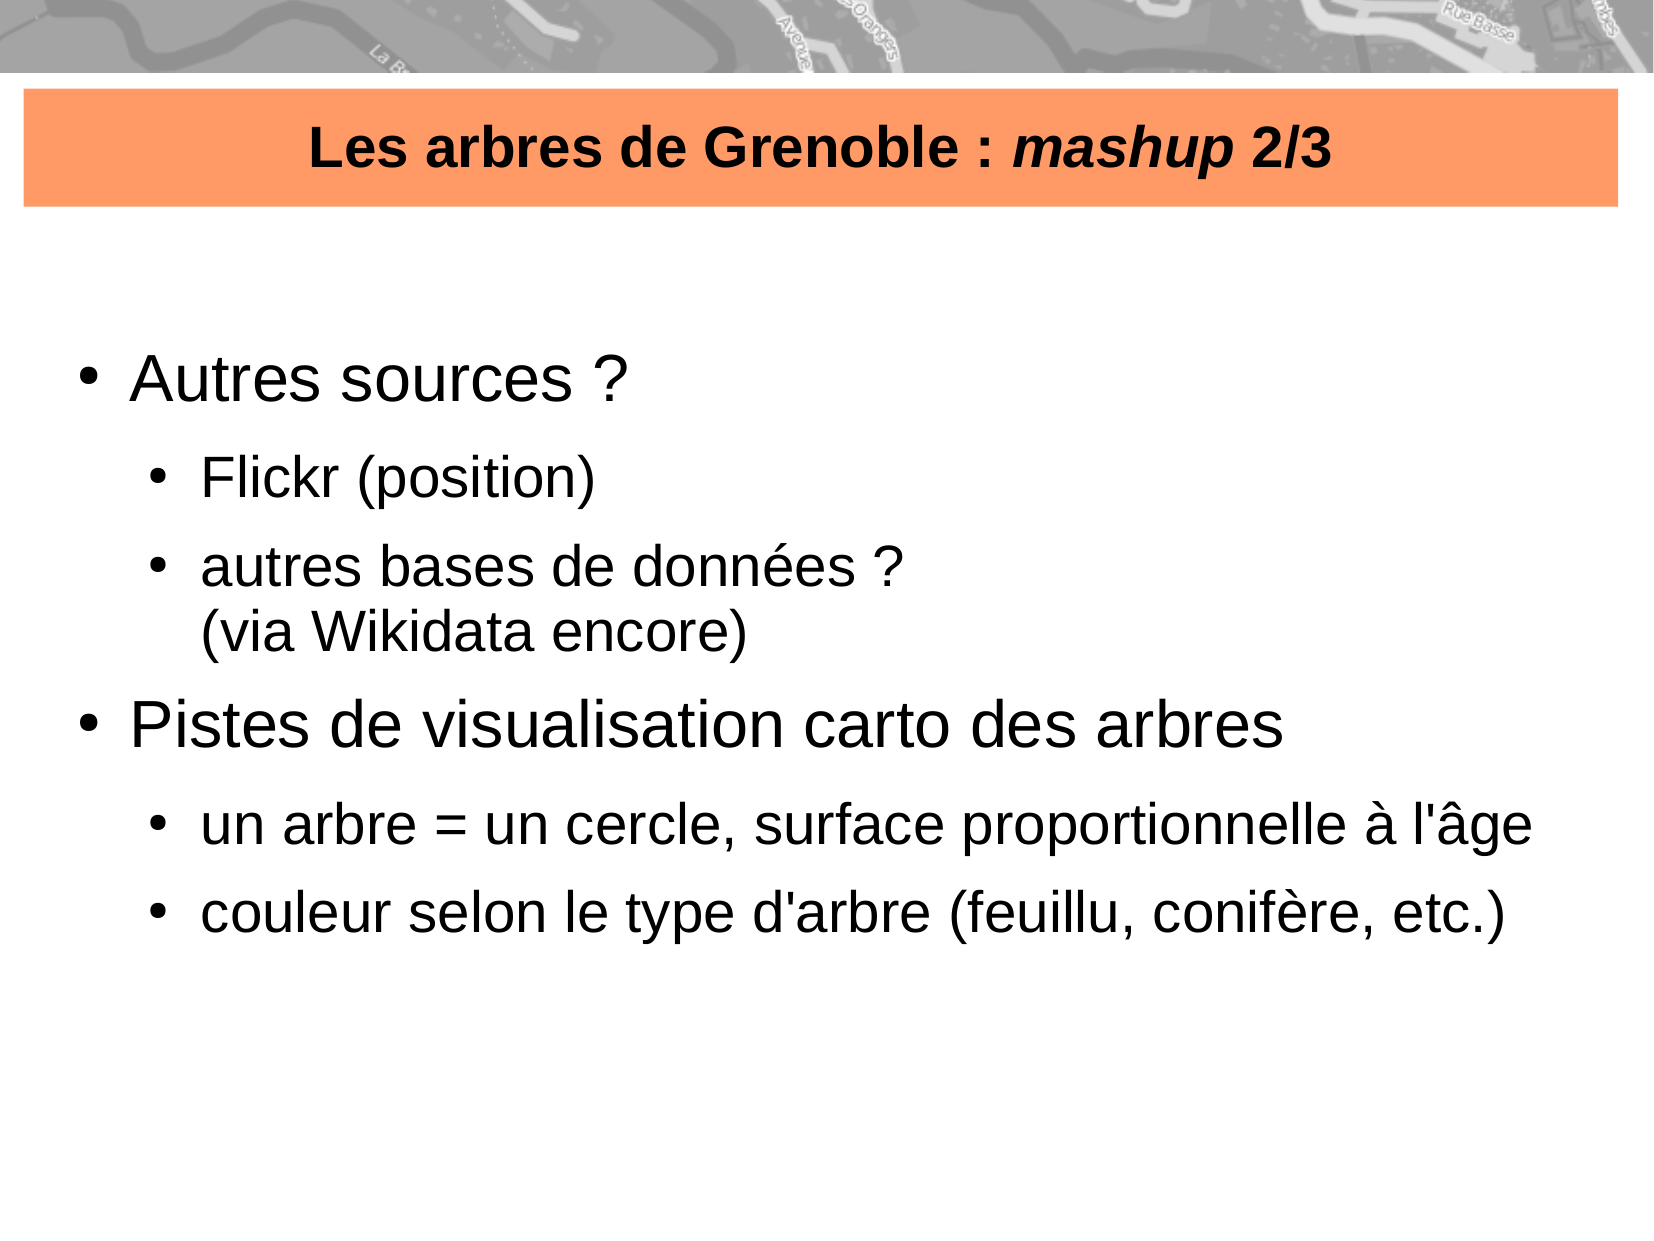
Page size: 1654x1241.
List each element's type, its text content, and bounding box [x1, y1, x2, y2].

table_header [826, 12, 1240, 77]
table_header [413, 12, 826, 77]
list Autres sources ? Flickr (position) autres bases de données ? (via Wikidata encore) Pistes de visualisation carto des arbres un arbre = un cercle, surface proportionnelle à l'âge couleur selon le type d'arbre (feuillu, conifère, etc.) [59, 236, 1548, 1157]
text_box Les arbres de Grenoble : mashup 2/3 [23, 88, 1619, 207]
picture [0, 0, 1654, 73]
table_header [0, 12, 413, 77]
table_header [1240, 12, 1653, 77]
